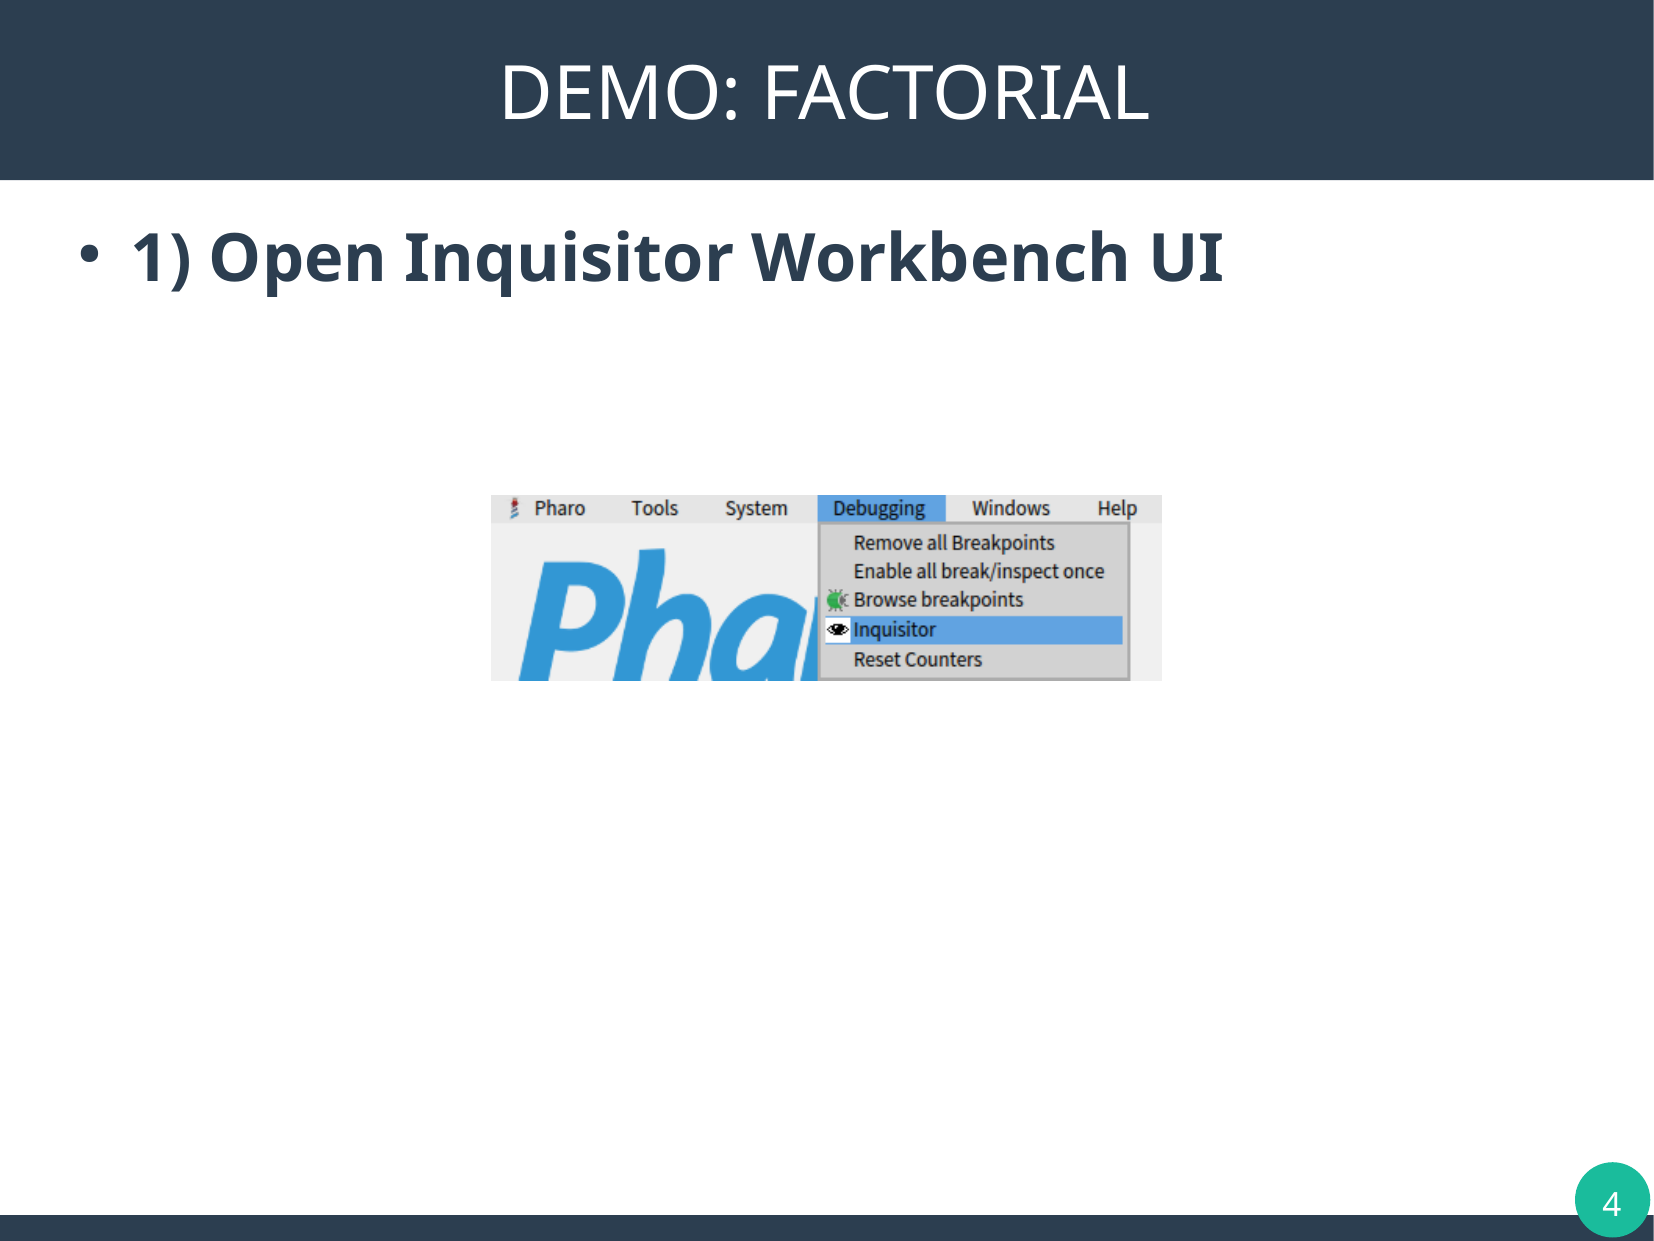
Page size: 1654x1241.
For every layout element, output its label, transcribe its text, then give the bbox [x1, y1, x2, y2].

list 1) Open Inquisitor Workbench UI [60, 210, 1591, 1156]
title Demo: Factorial [45, 30, 1606, 151]
picture [491, 495, 1162, 681]
